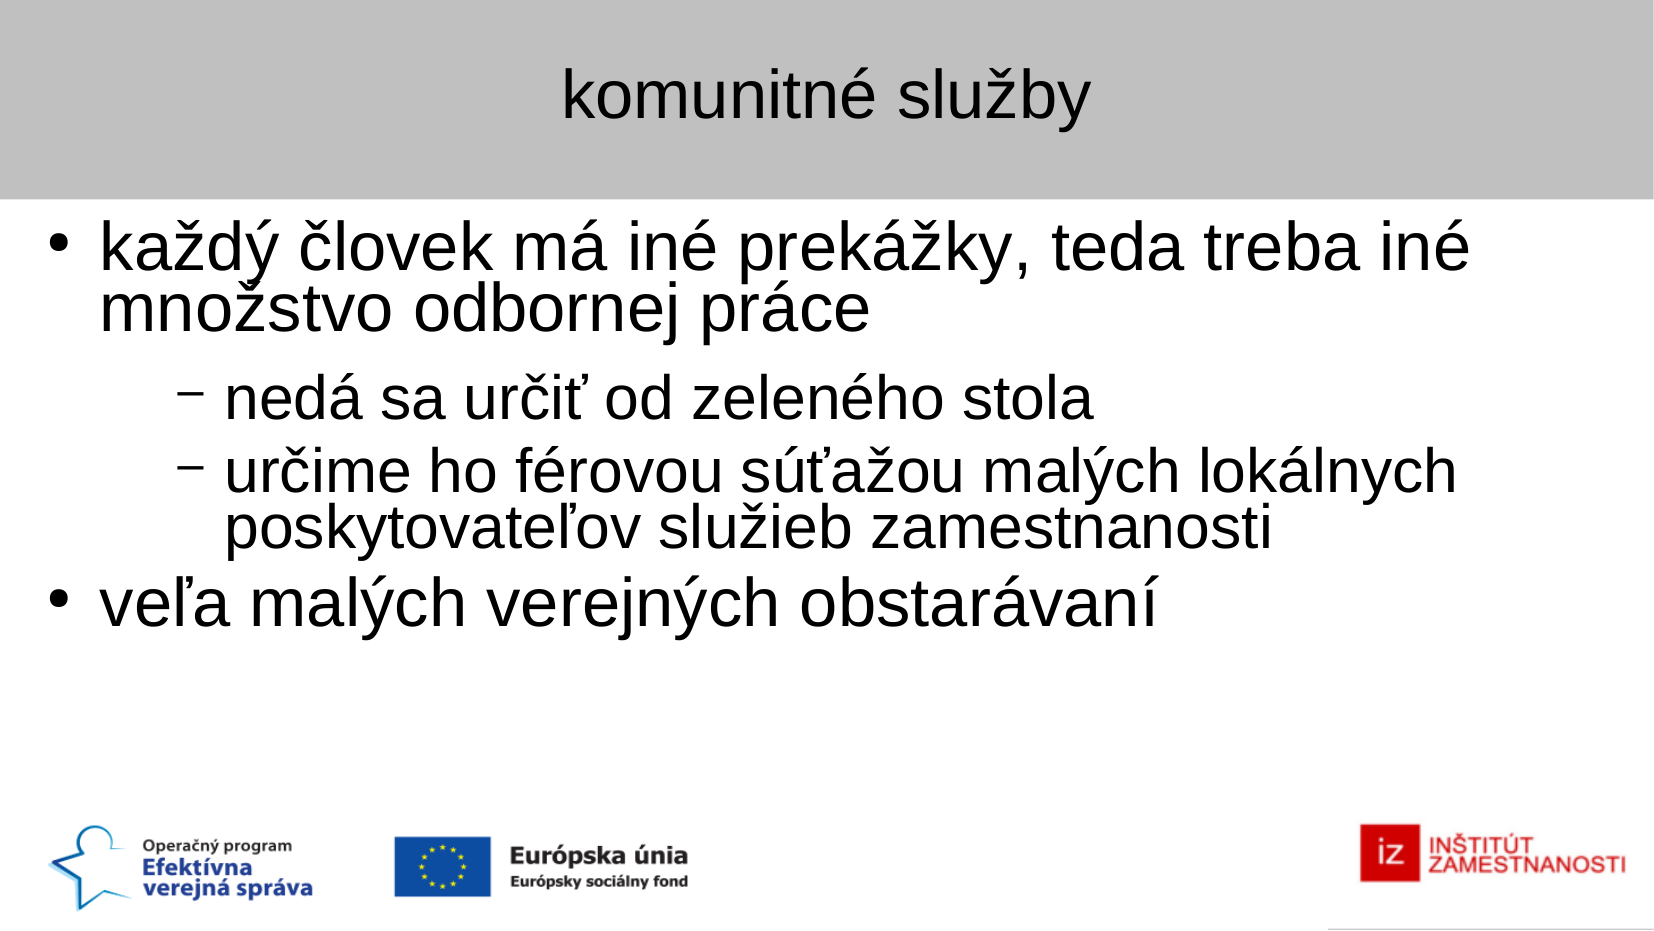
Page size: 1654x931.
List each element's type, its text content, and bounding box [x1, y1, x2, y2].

title komunitné služby [88, 22, 1565, 178]
picture [29, 808, 709, 931]
list každý človek má iné prekážky, teda treba iné množstvo odbornej práce nedá sa určiť od zeleného stola určime ho férovou súťažou malých lokálnych poskytovateľov služieb zamestnanosti veľa malých verejných obstarávaní [29, 221, 1625, 808]
picture [1328, 775, 1654, 931]
